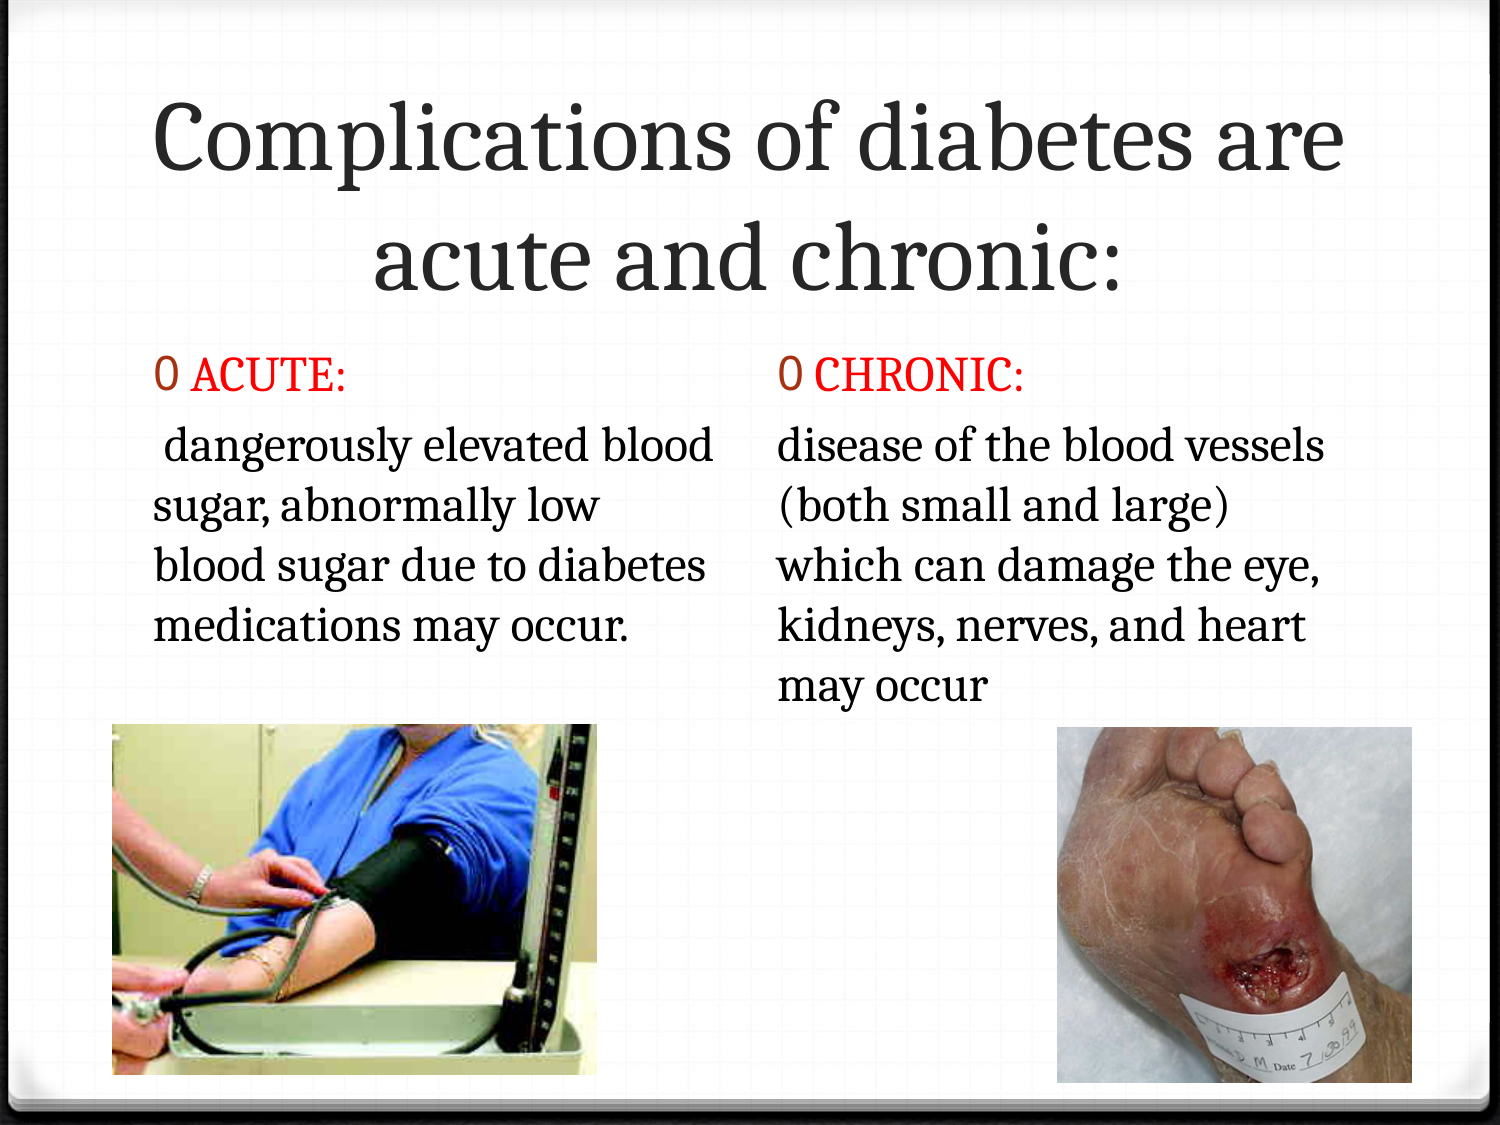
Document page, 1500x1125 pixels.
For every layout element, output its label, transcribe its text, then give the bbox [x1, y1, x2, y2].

list ACUTE: dangerously elevated blood sugar, abnormally low blood sugar due to diabetes medications may occur. [138, 334, 738, 983]
title Complications of diabetes are acute and chronic: [90, 71, 1410, 309]
picture [0, 0, 1500, 1125]
list CHRONIC: disease of the blood vessels (both small and large) which can damage the eye, kidneys, nerves, and heart may occur [761, 334, 1362, 983]
